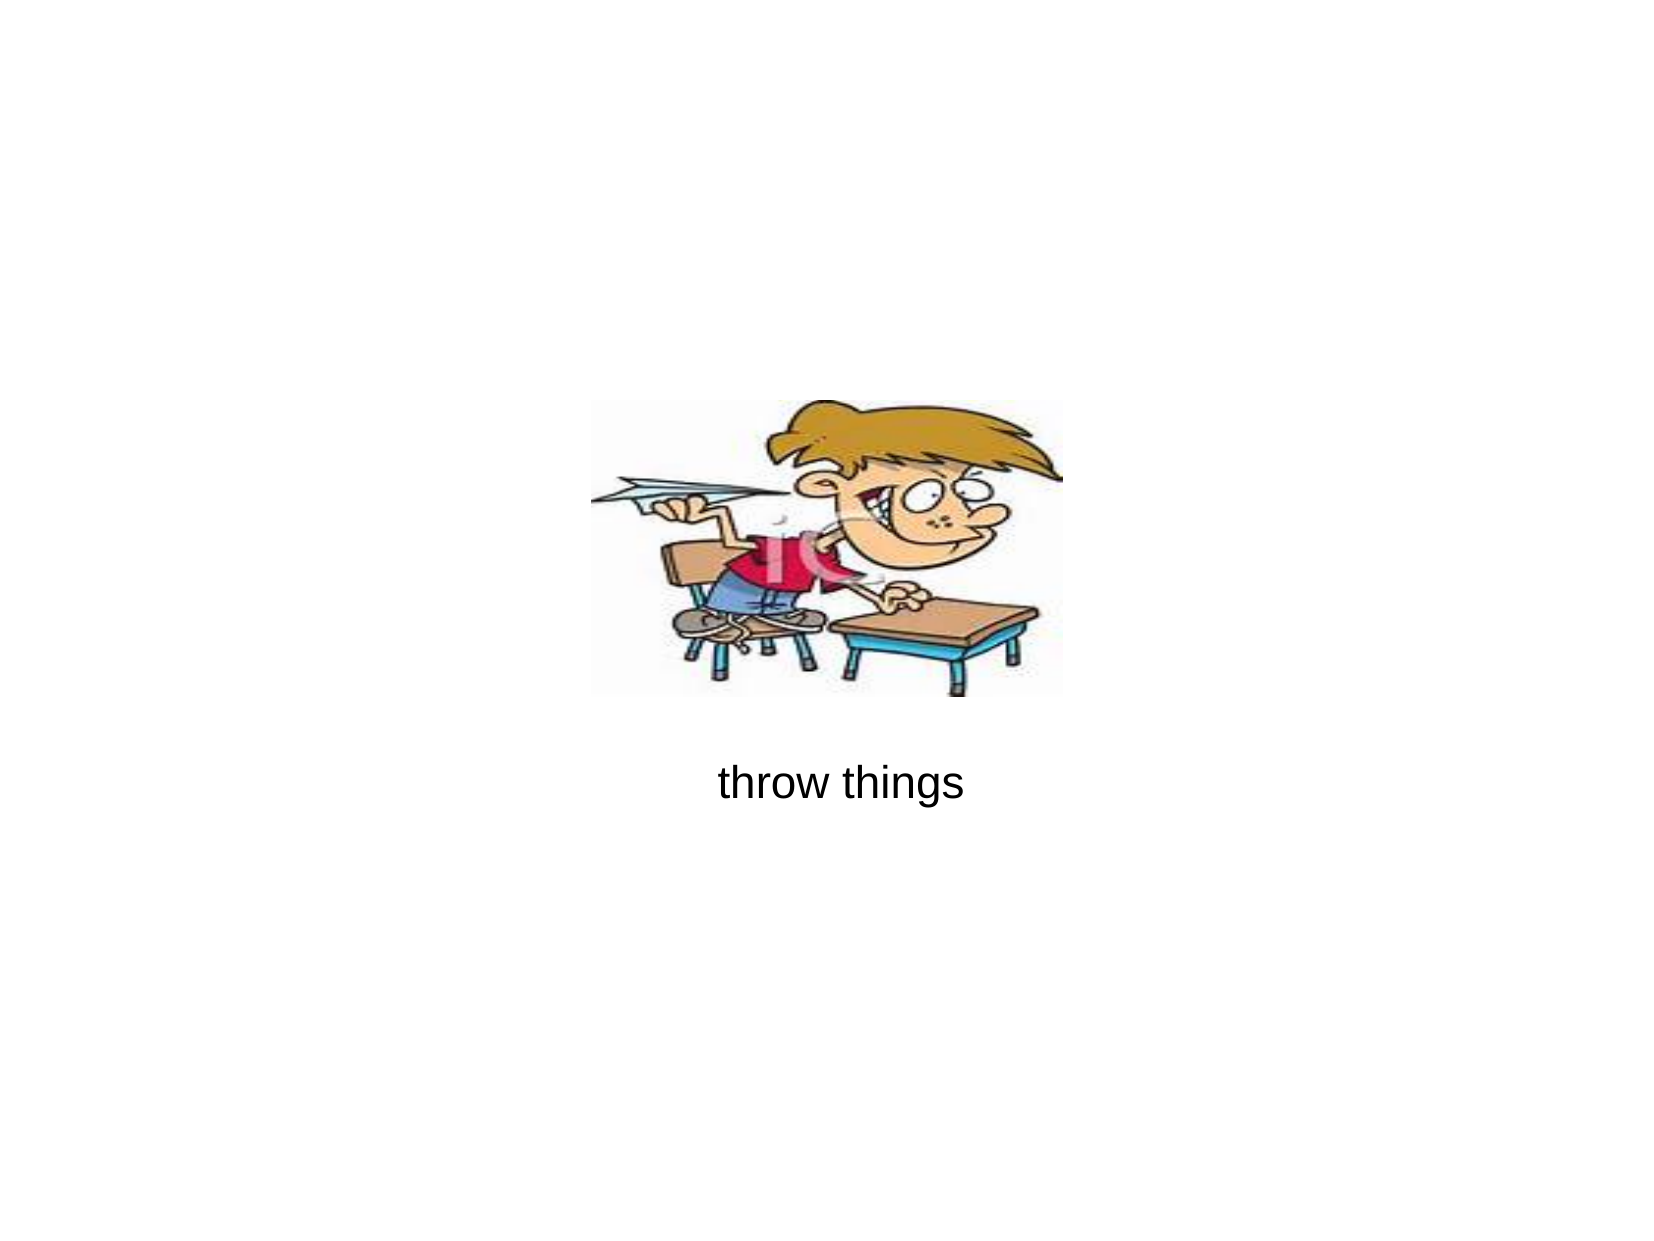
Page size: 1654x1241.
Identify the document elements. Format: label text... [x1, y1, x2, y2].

text_box throw things [702, 750, 980, 817]
picture [591, 400, 1063, 697]
